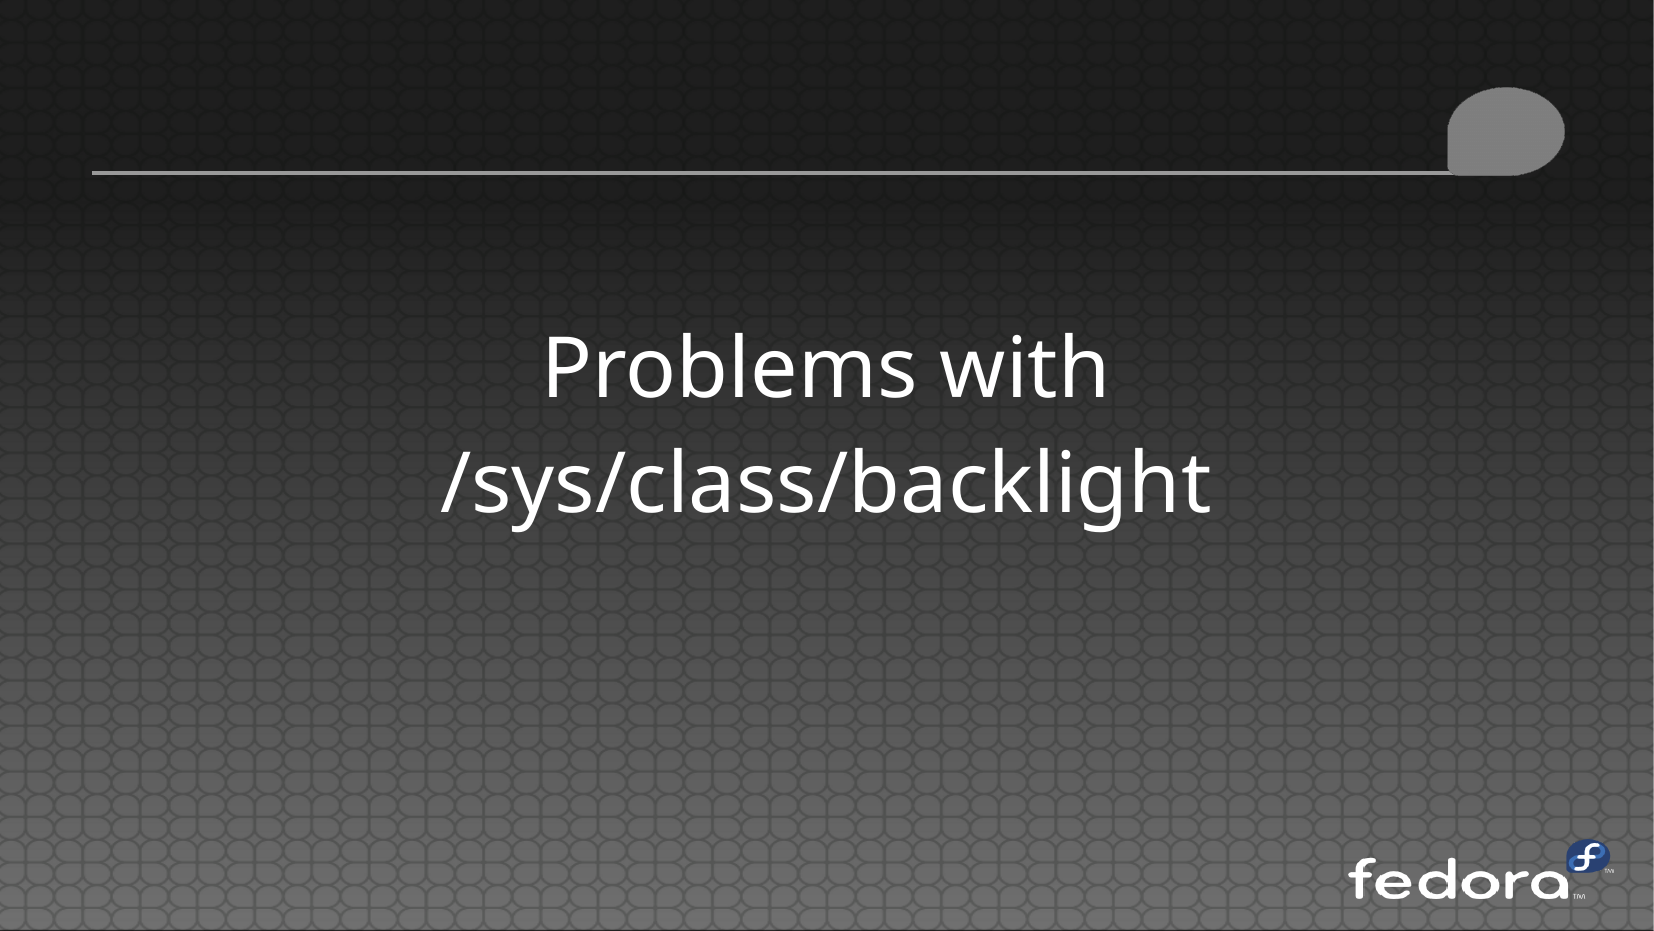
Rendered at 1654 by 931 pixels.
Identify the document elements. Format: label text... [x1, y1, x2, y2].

picture [0, 0, 1654, 931]
title Problems with /sys/class/backlight [227, 327, 1425, 517]
